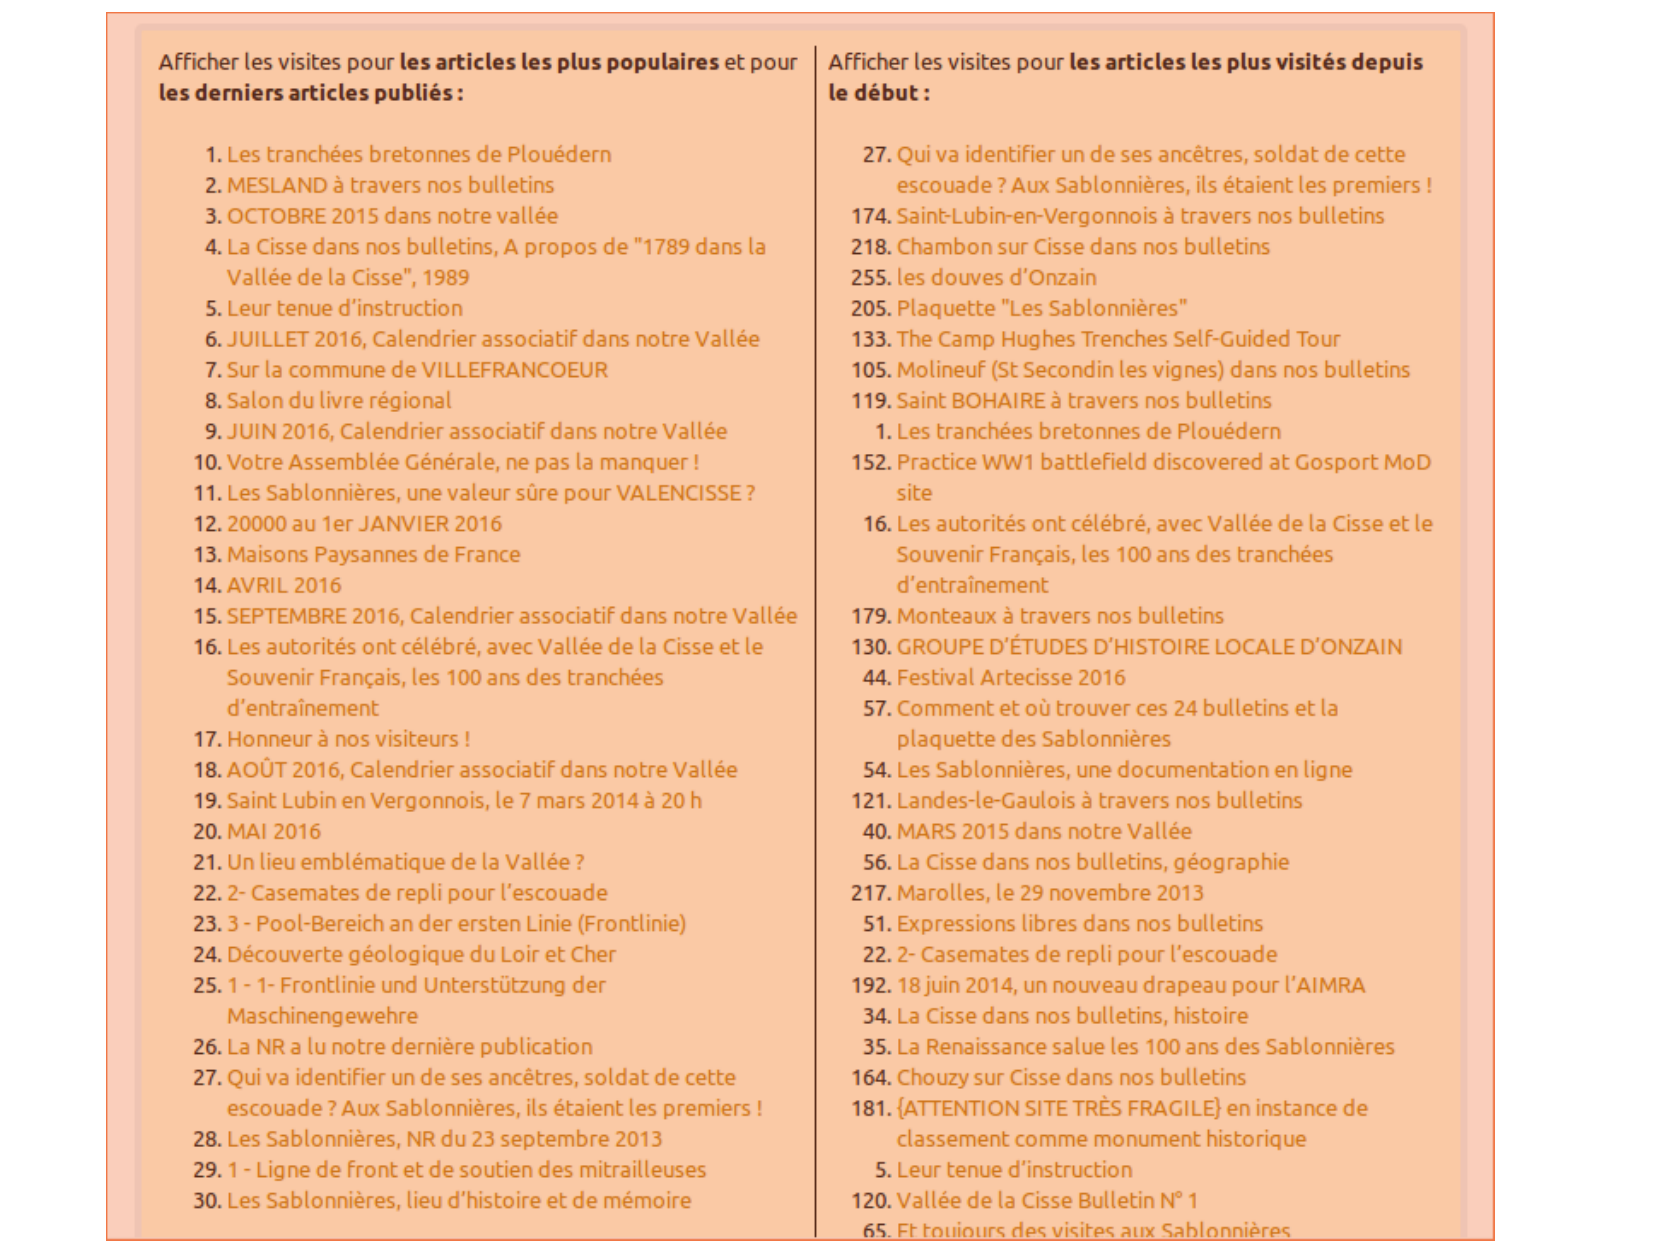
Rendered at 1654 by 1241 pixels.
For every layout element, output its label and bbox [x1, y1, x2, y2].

picture [106, 12, 1495, 1241]
